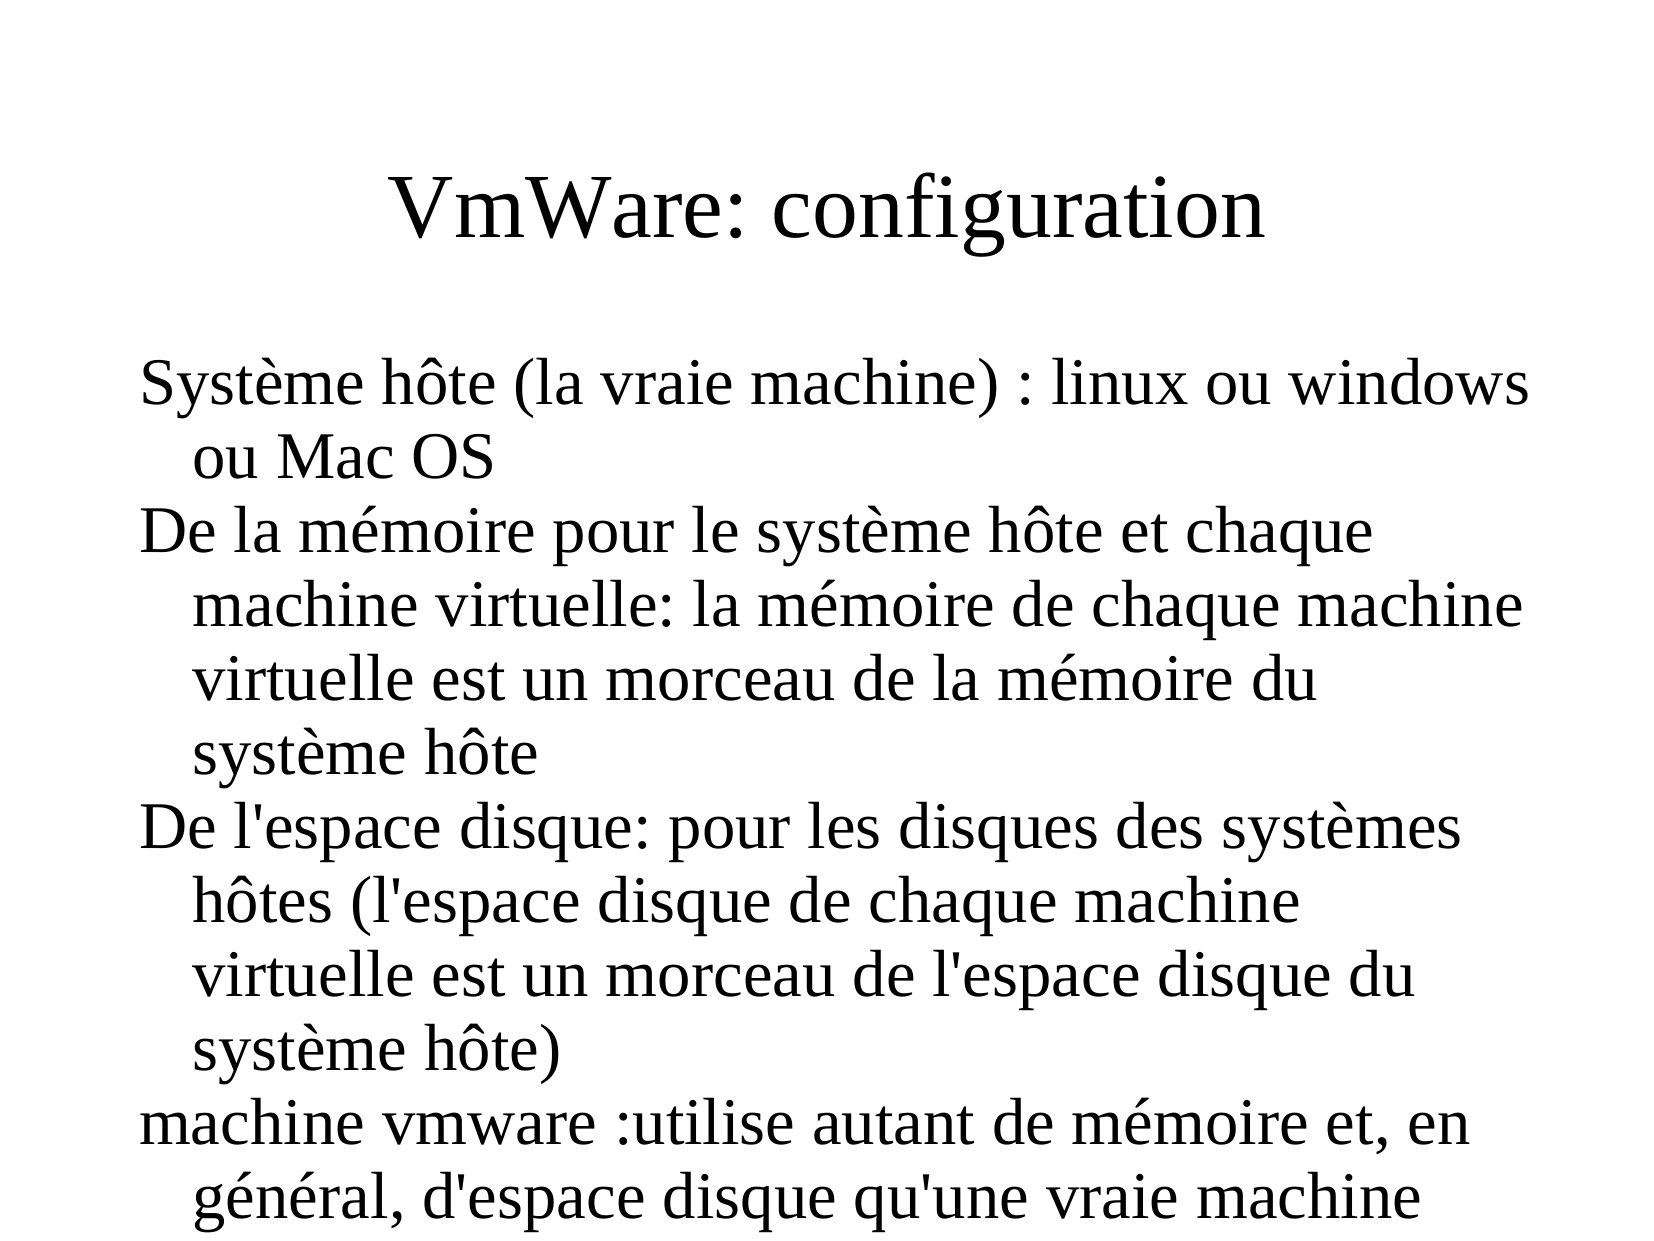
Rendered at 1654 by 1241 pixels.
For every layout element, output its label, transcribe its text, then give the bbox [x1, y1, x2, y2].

title VmWare: configuration [121, 102, 1534, 311]
list Système hôte (la vraie machine) : linux ou windows ou Mac OS De la mémoire pour le système hôte et chaque machine virtuelle: la mémoire de chaque machine virtuelle est un morceau de la mémoire du système hôte De l'espace disque: pour les disques des systèmes hôtes (l'espace disque de chaque machine virtuelle est un morceau de l'espace disque du système hôte) machine vmware :utilise autant de mémoire et, en général, d'espace disque qu'une vraie machine [121, 344, 1534, 1234]
